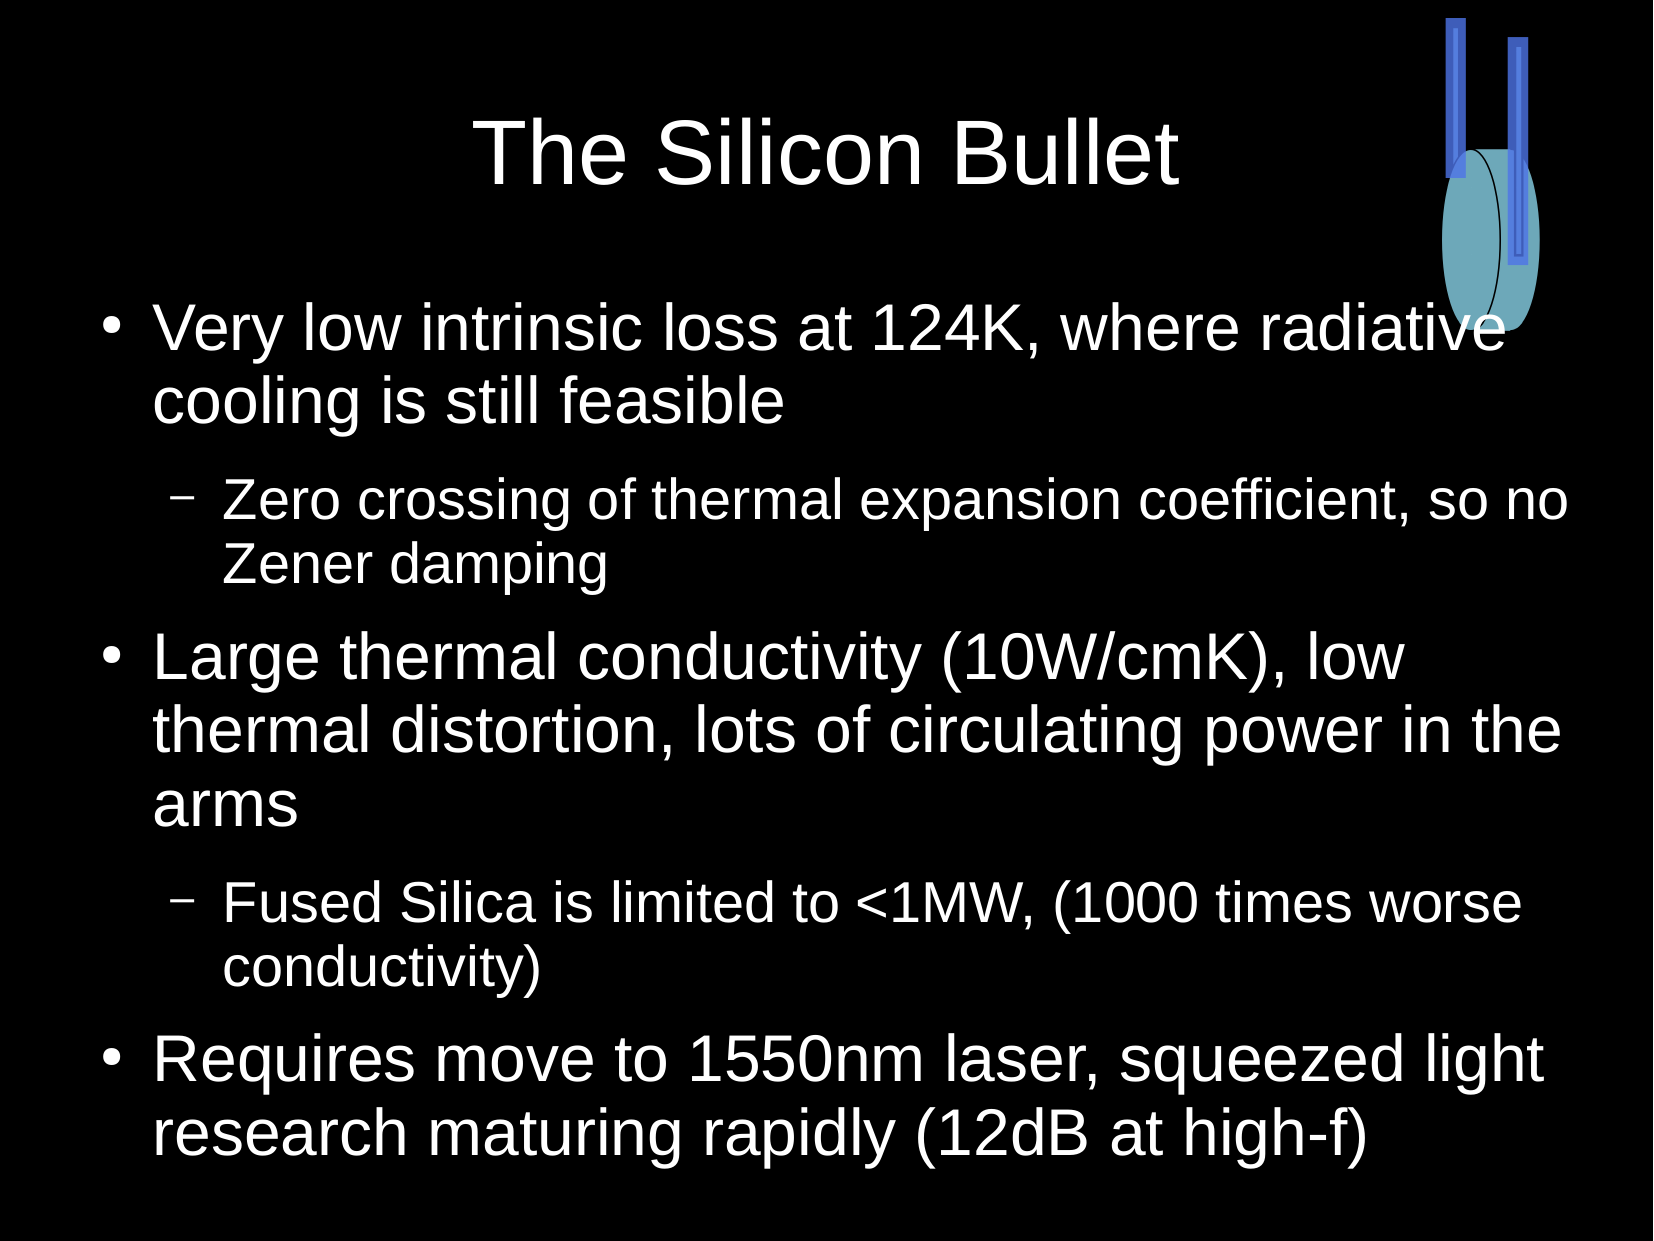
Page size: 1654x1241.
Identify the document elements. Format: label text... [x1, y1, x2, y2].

title The Silicon Bullet [82, 49, 1571, 257]
list Very low intrinsic loss at 124K, where radiative cooling is still feasible Zero crossing of thermal expansion coefficient, so no Zener damping Large thermal conductivity (10W/cmK), low thermal distortion, lots of circulating power in the arms Fused Silica is limited to <1MW, (1000 times worse conductivity) Requires move to 1550nm laser, squeezed light research maturing rapidly (12dB at high-f) [82, 290, 1606, 1171]
picture [1381, 0, 1606, 290]
